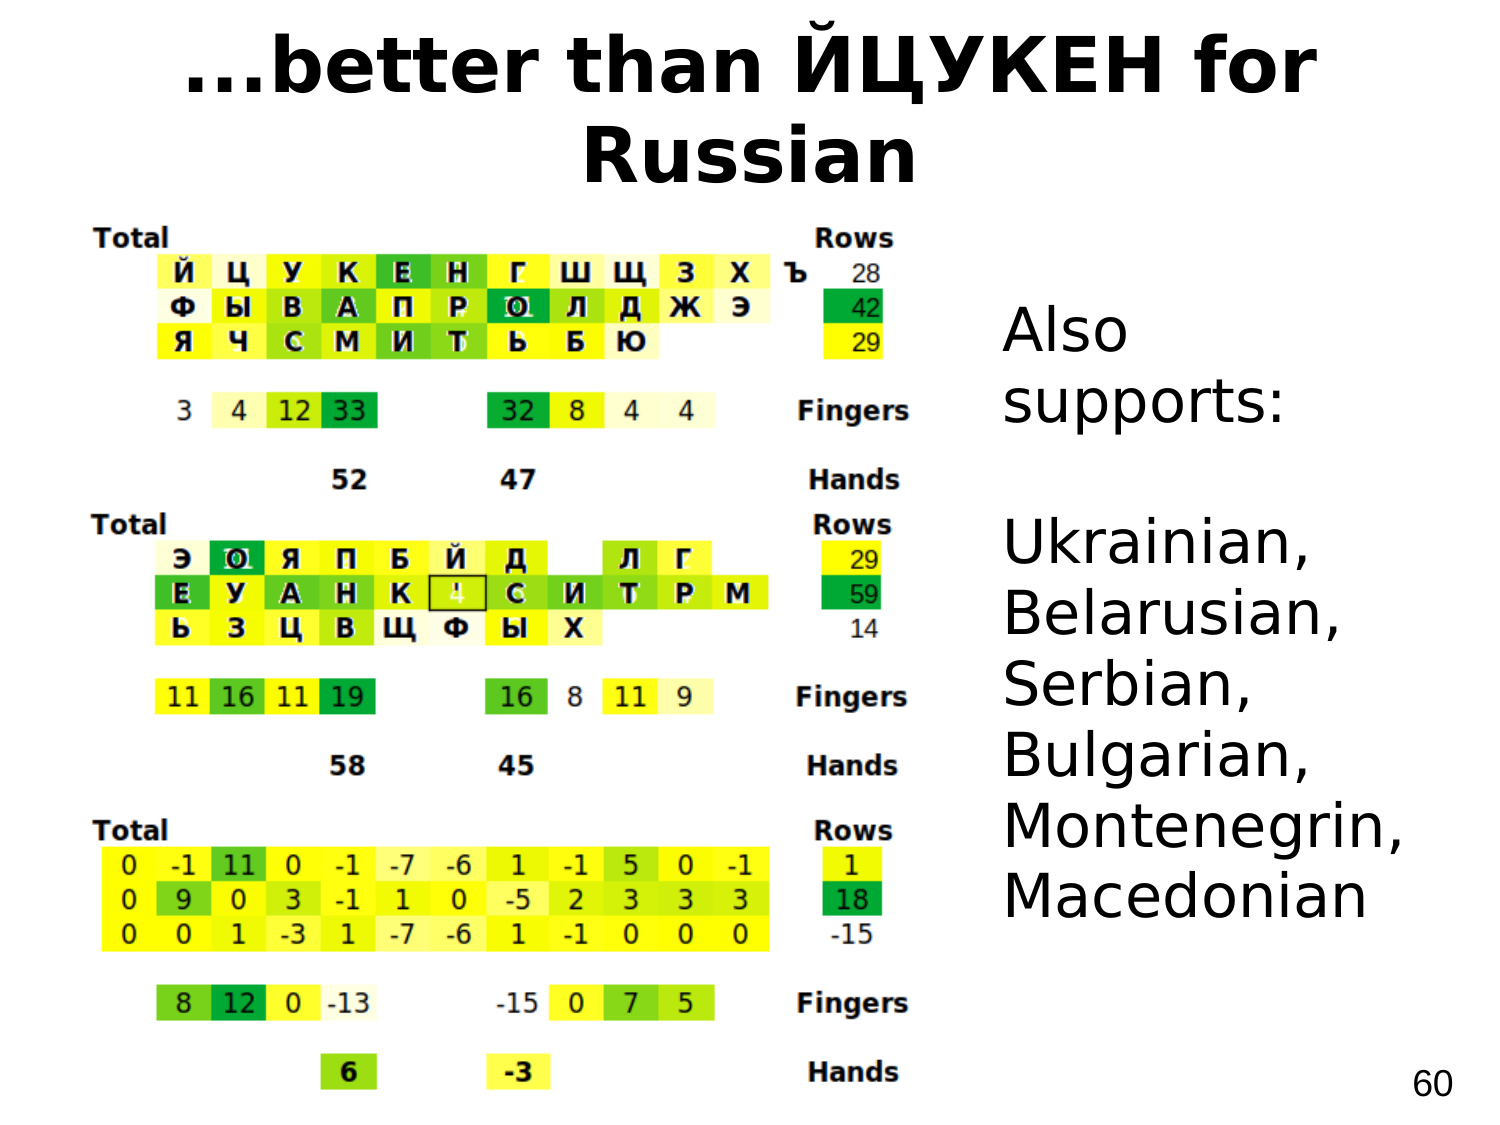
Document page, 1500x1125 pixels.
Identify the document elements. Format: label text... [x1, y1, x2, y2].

picture [88, 814, 912, 1093]
title ...better than ЙЦУКЕН for Russian [75, 21, 1425, 201]
list Also supports: Ukrainian, Belarusian, Serbian, Bulgarian, Montenegrin, Macedonian [931, 295, 1418, 948]
picture [87, 223, 916, 499]
picture [88, 508, 911, 785]
